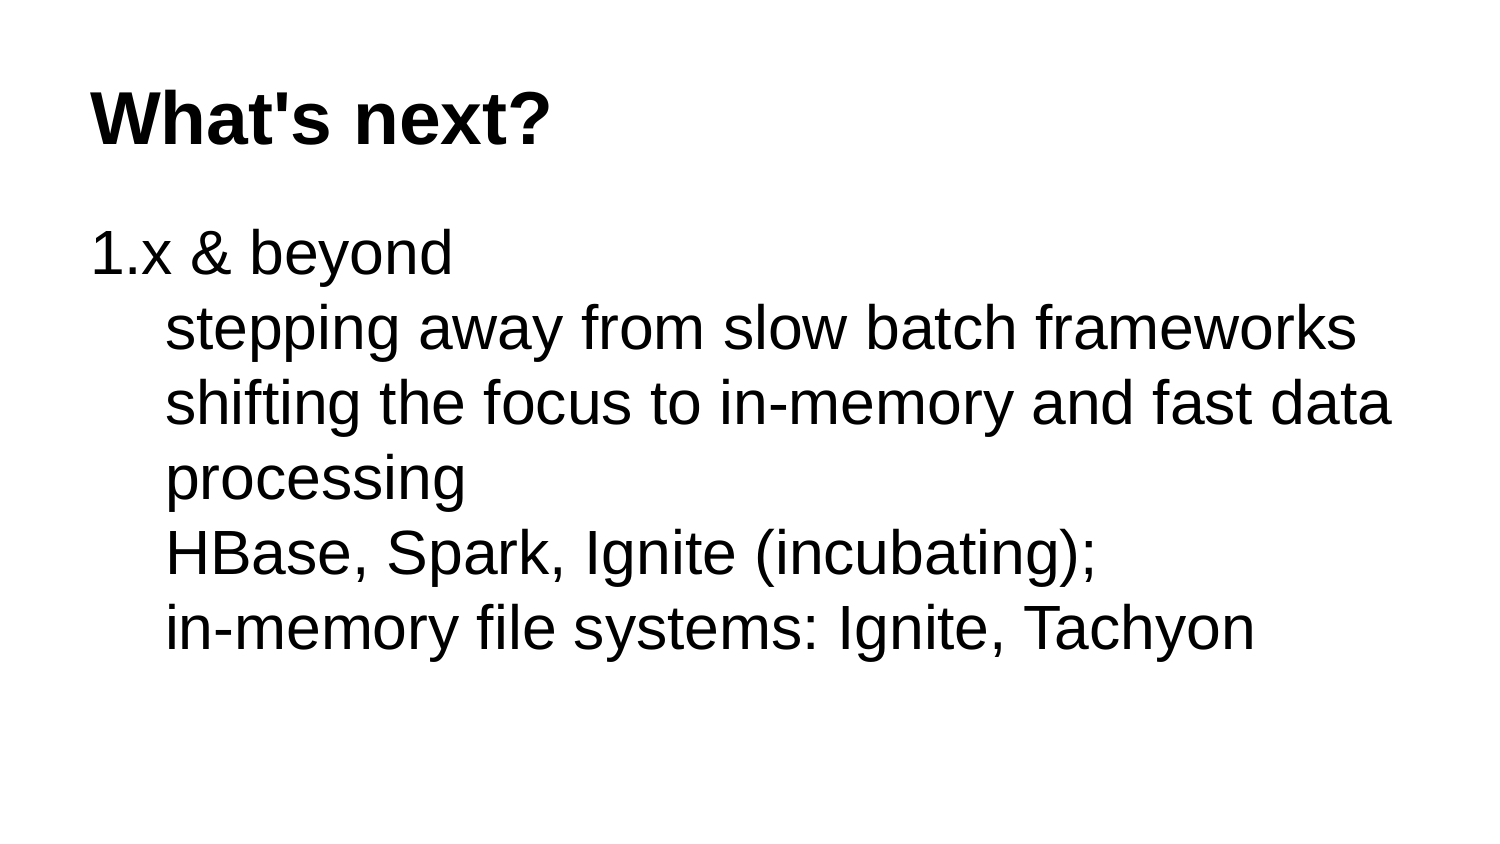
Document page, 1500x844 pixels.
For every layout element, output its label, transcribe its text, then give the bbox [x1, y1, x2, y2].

list 1.x & beyond stepping away from slow batch frameworks shifting the focus to in-memory and fast data processing HBase, Spark, Ignite (incubating); in-memory file systems: Ignite, Tachyon [75, 196, 1425, 808]
title What's next? [75, 33, 1425, 175]
